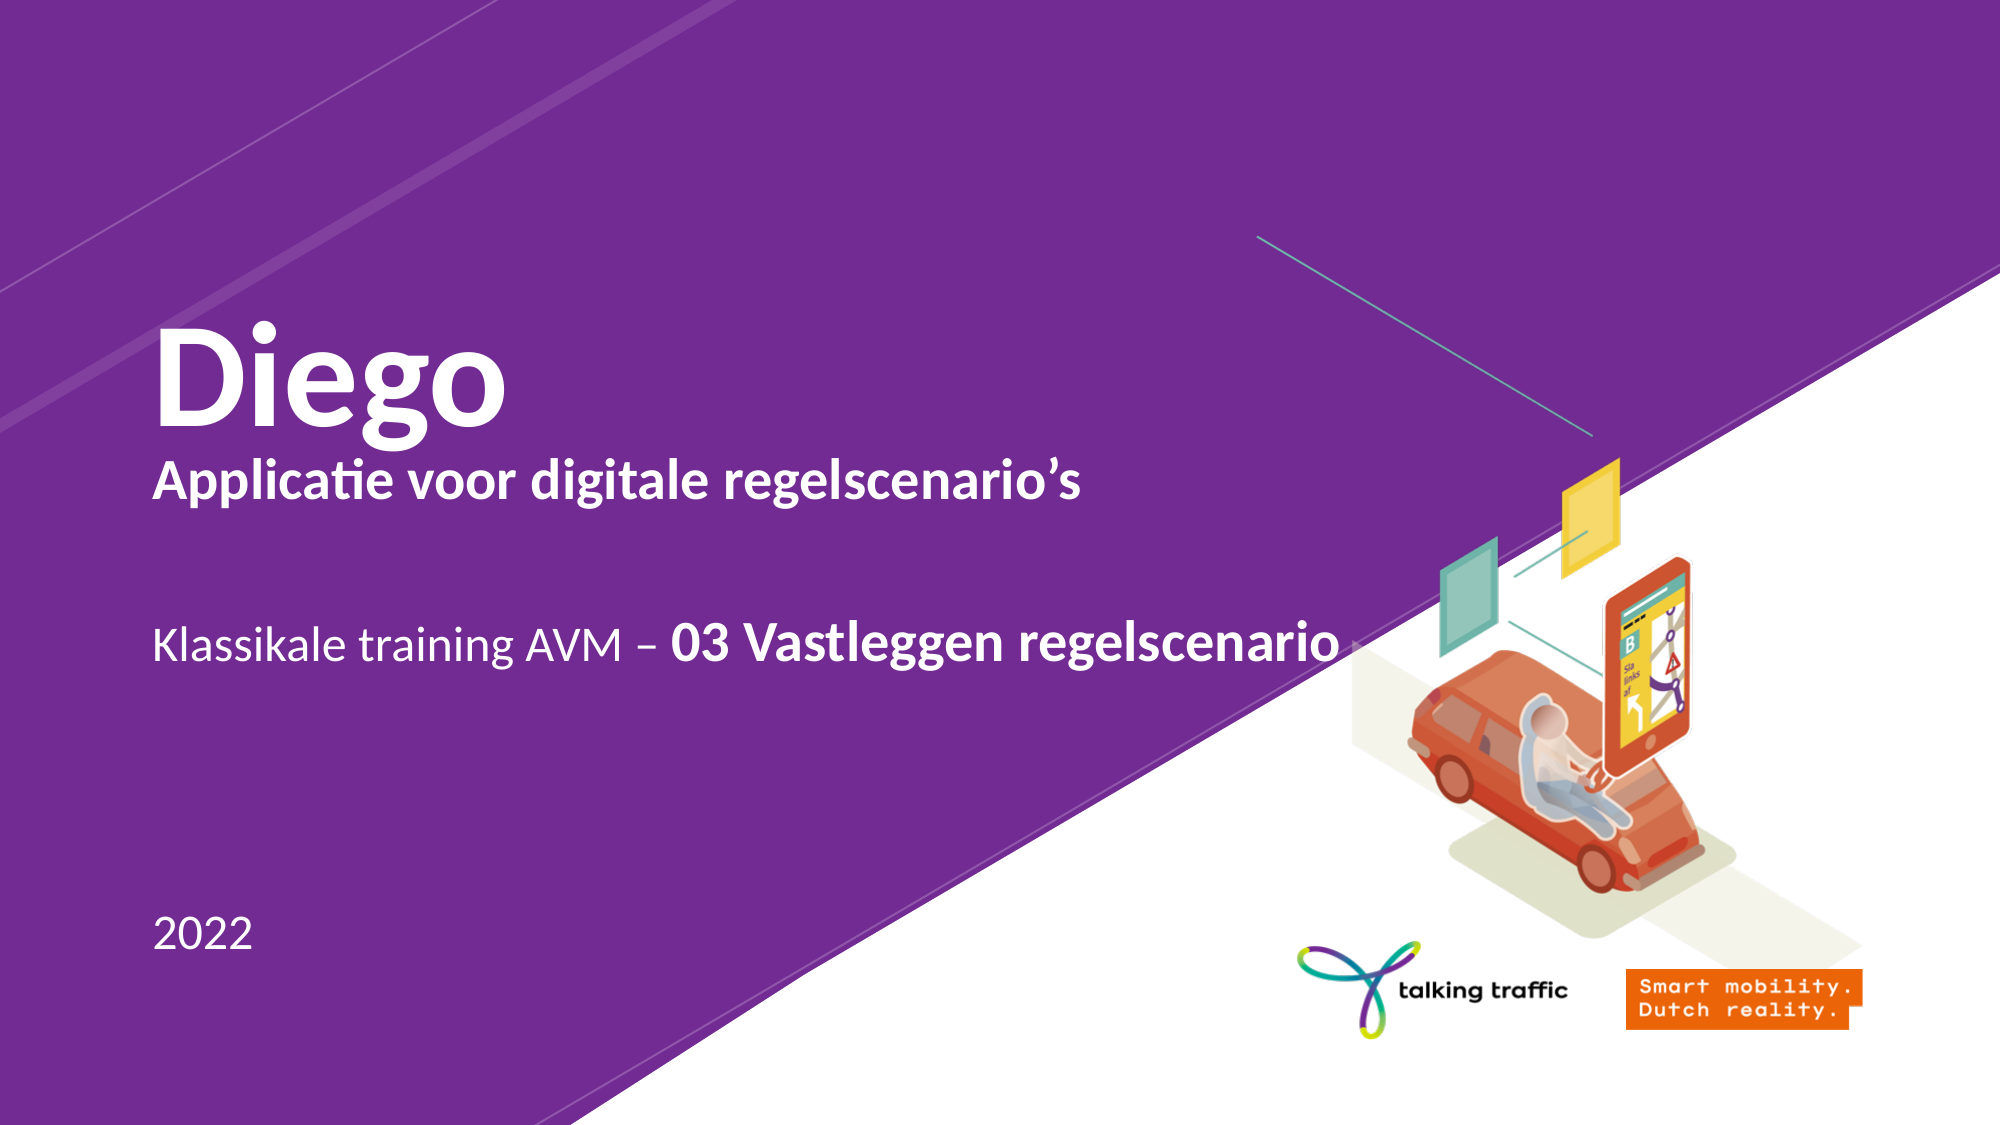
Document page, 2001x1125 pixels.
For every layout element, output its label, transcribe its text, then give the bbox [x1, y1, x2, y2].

subtitle Klassikale training AVM – 03 Vastleggen regelscenario 2022 [137, 518, 1638, 791]
title Diego Applicatie voor digitale regelscenario’s [137, 184, 1638, 518]
